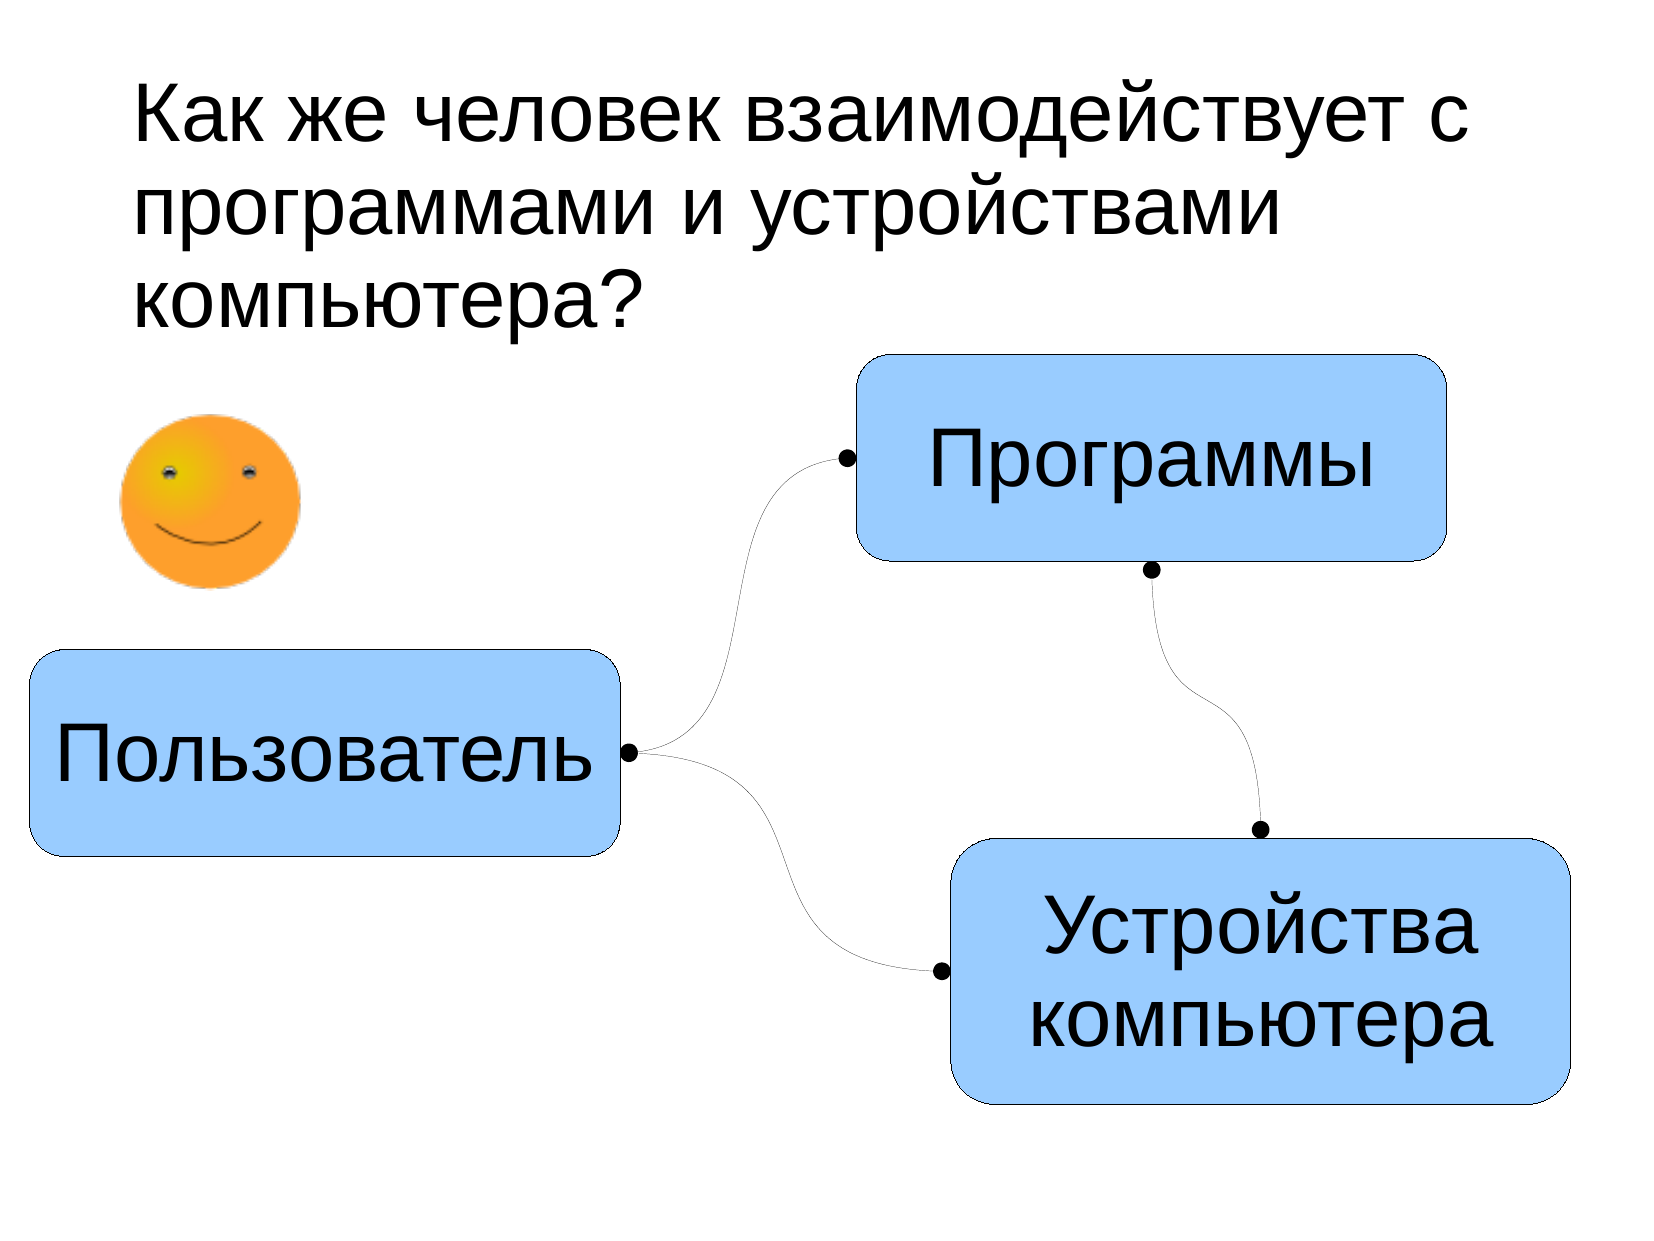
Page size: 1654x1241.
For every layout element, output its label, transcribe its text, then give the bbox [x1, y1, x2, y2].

text_box Как же человек взаимодействует с программами и устройствами компьютера? [118, 59, 1506, 353]
text_box Пользователь [29, 649, 621, 857]
picture [118, 413, 303, 591]
text_box Устройства компьютера [950, 838, 1571, 1105]
text_box Программы [856, 354, 1447, 562]
